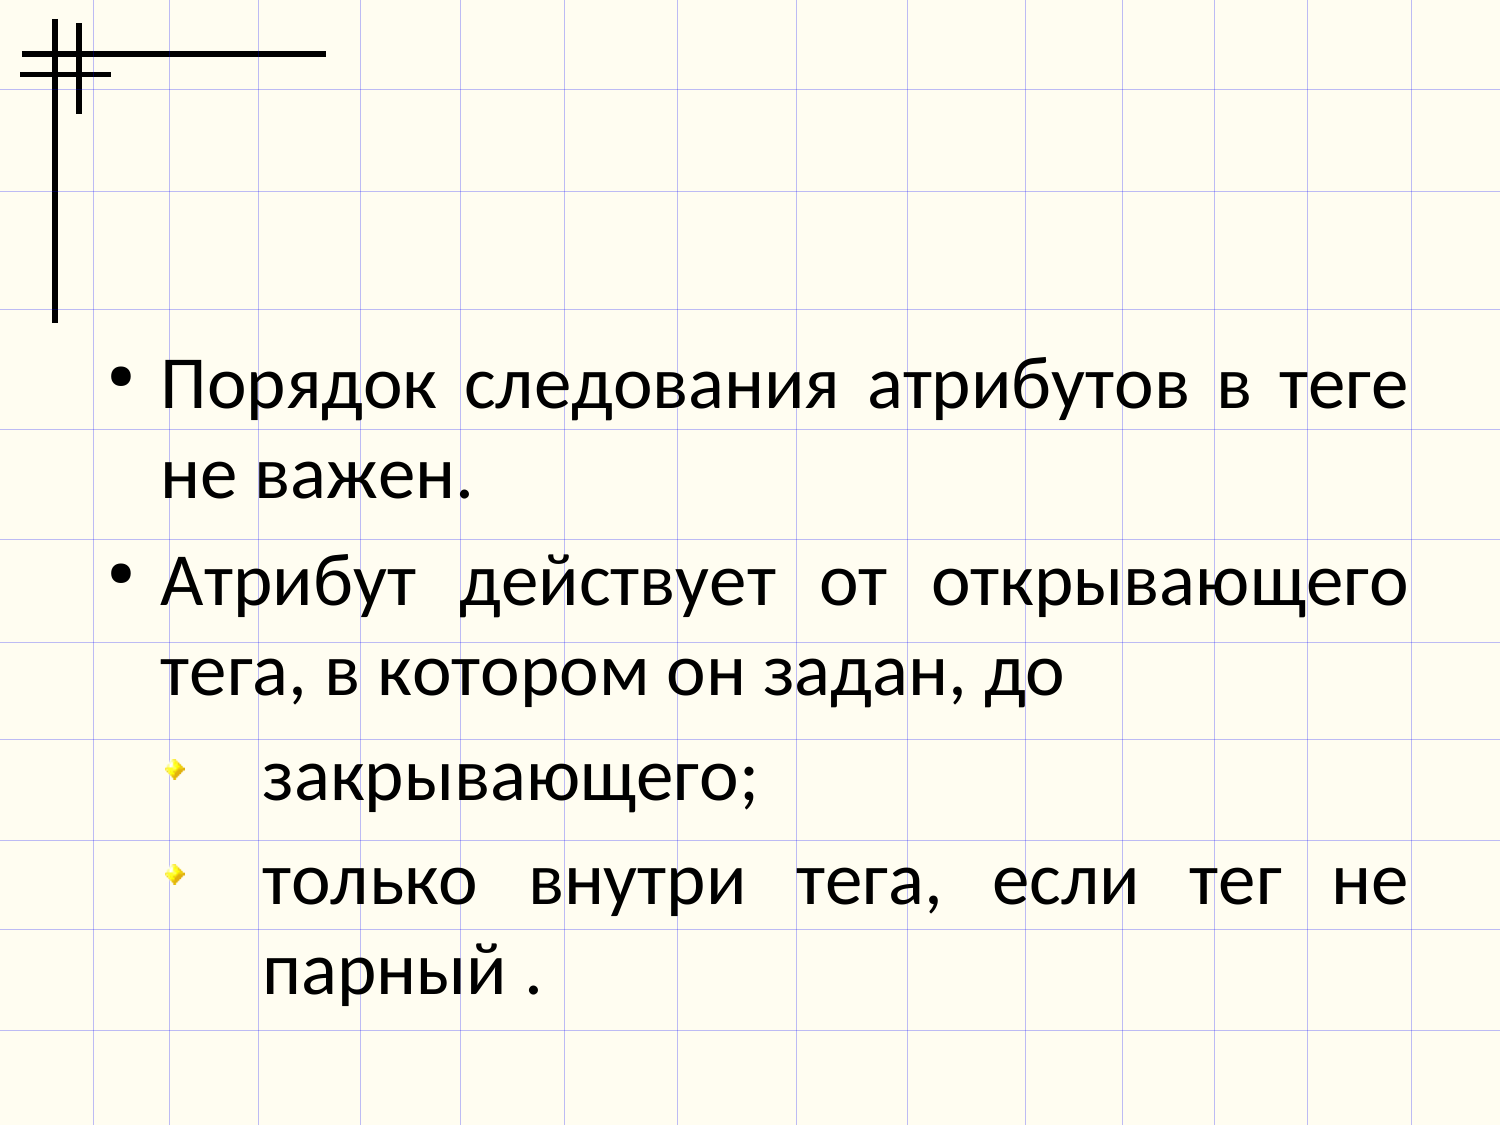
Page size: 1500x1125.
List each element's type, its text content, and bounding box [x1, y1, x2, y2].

list Порядок следования атрибутов в теге не важен. Атрибут действует от открывающего тега, в котором он задан, до закрывающего; только внутри тега, если тег не парный . [75, 326, 1426, 1017]
title [75, 75, 1426, 301]
